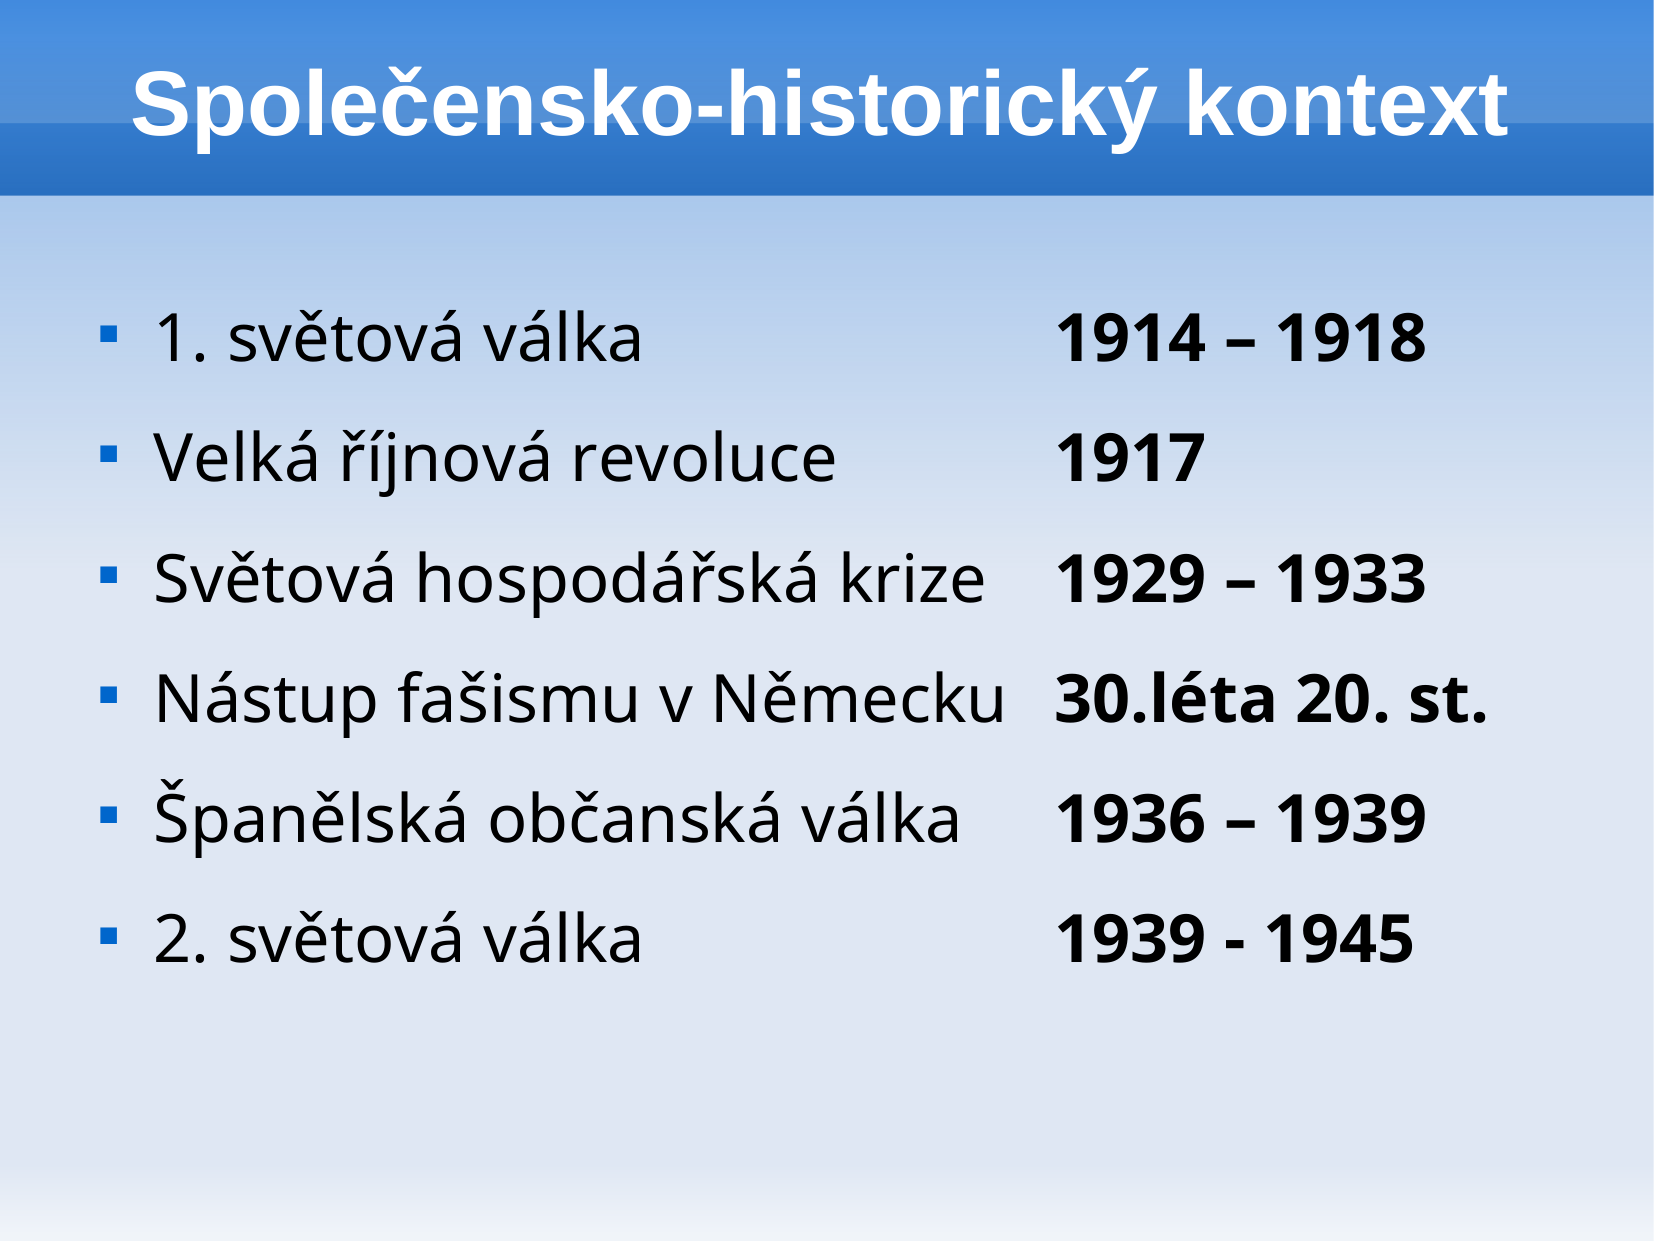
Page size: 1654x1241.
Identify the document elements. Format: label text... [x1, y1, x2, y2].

list 1. světová válka Velká říjnová revoluce Světová hospodářská krize Nástup fašismu v Německu Španělská občanská válka 2. světová válka [82, 290, 845, 1094]
title Společensko-historický kontext [76, 7, 1565, 200]
picture [0, 0, 1654, 1241]
list 1914 – 1918 1917 1929 – 1933 30.léta 20. st. 1936 – 1939 1939 - 1945 [845, 290, 1572, 1094]
